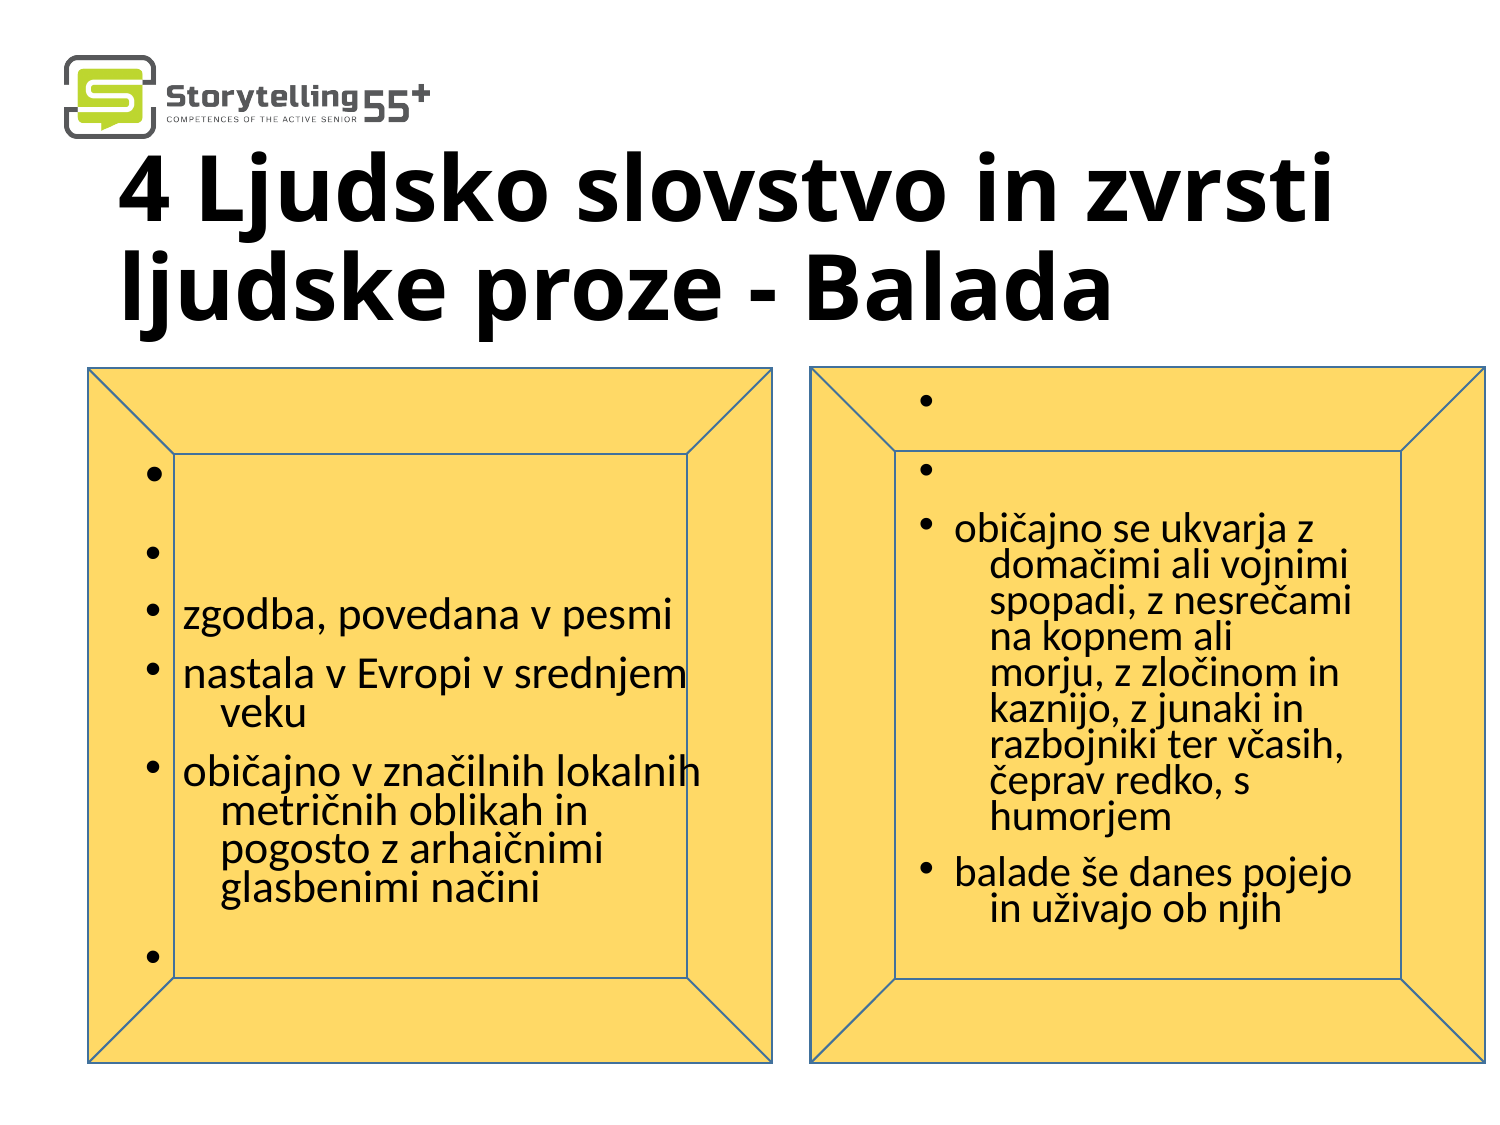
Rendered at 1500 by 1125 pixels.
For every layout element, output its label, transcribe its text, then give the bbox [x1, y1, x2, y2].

title 4 Ljudsko slovstvo in zvrsti ljudske proze - Balada [103, 59, 1397, 423]
text_box [88, 368, 773, 1064]
picture [64, 55, 430, 139]
list običajno se ukvarja z domačimi ali vojnimi spopadi, z nesrečami na kopnem ali morju, z zločinom in kaznijo, z junaki in razbojniki ter včasih, čeprav redko, s humorjem balade še danes pojejo in uživajo ob njih [903, 367, 1373, 975]
text_box [810, 367, 1486, 1064]
list zgodba, povedana v pesmi nastala v Evropi v srednjem veku običajno v značilnih lokalnih metričnih oblikah in pogosto z arhaičnimi glasbenimi načini [130, 433, 731, 1079]
